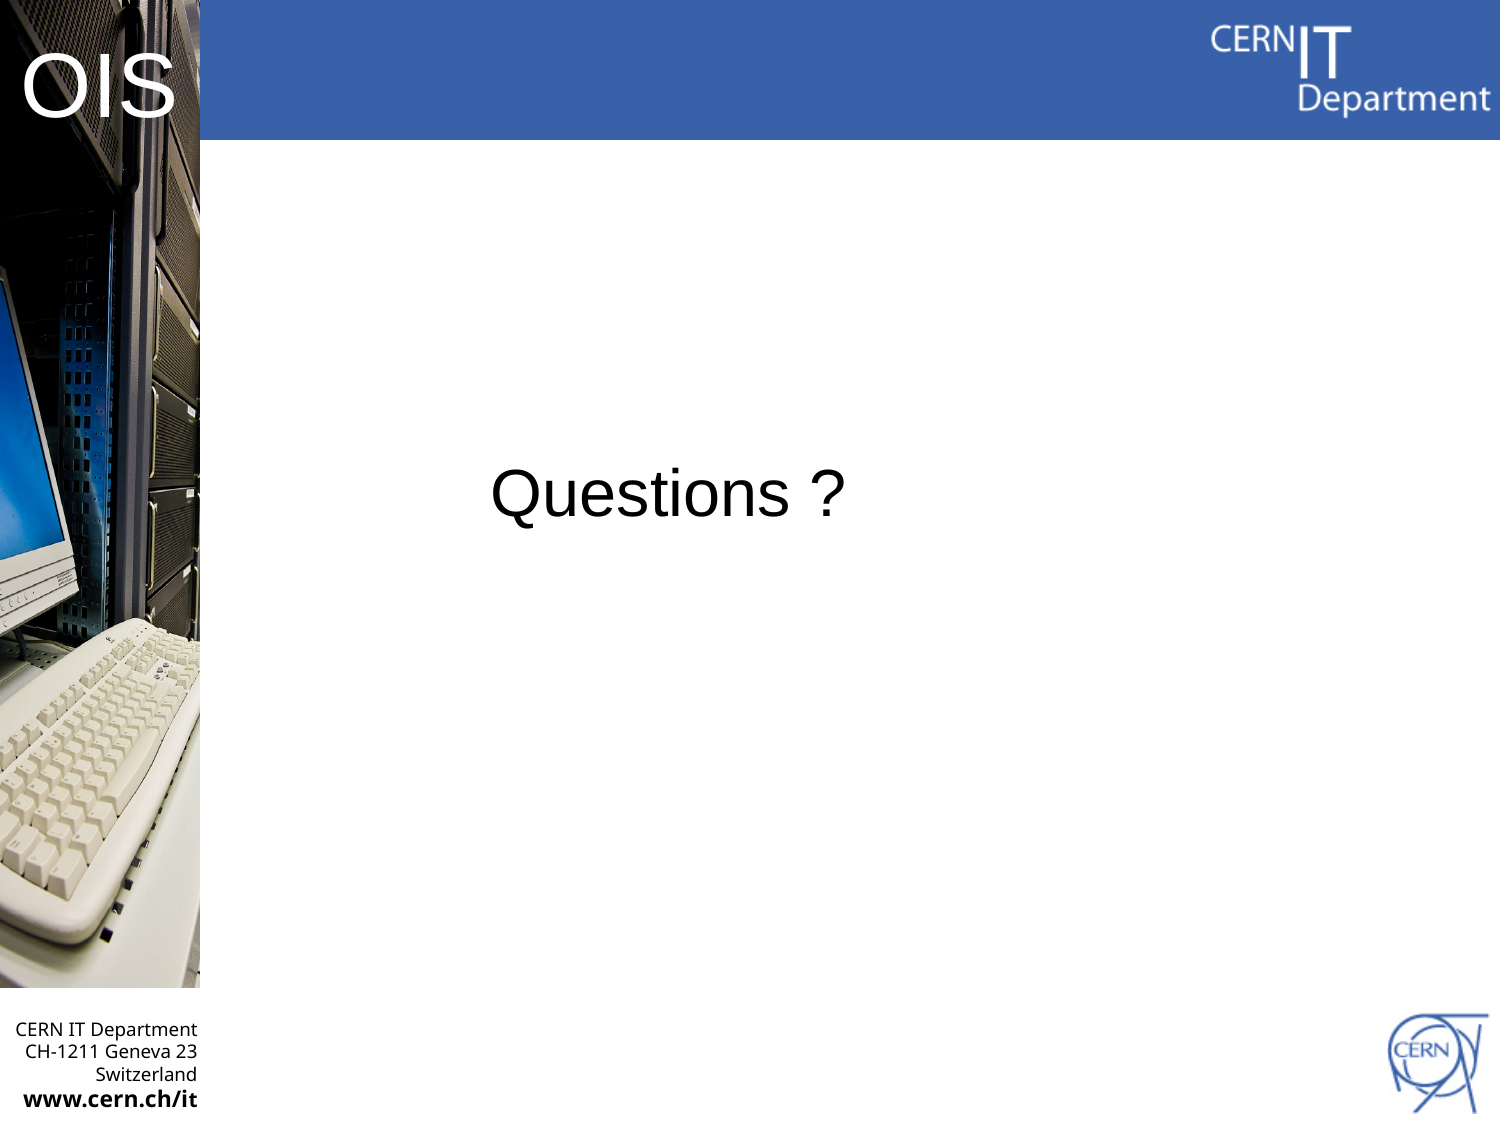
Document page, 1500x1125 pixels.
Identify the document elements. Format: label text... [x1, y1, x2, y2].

picture [1387, 1012, 1490, 1114]
subtitle Questions ? [212, 7, 1125, 980]
picture [0, 0, 1500, 988]
